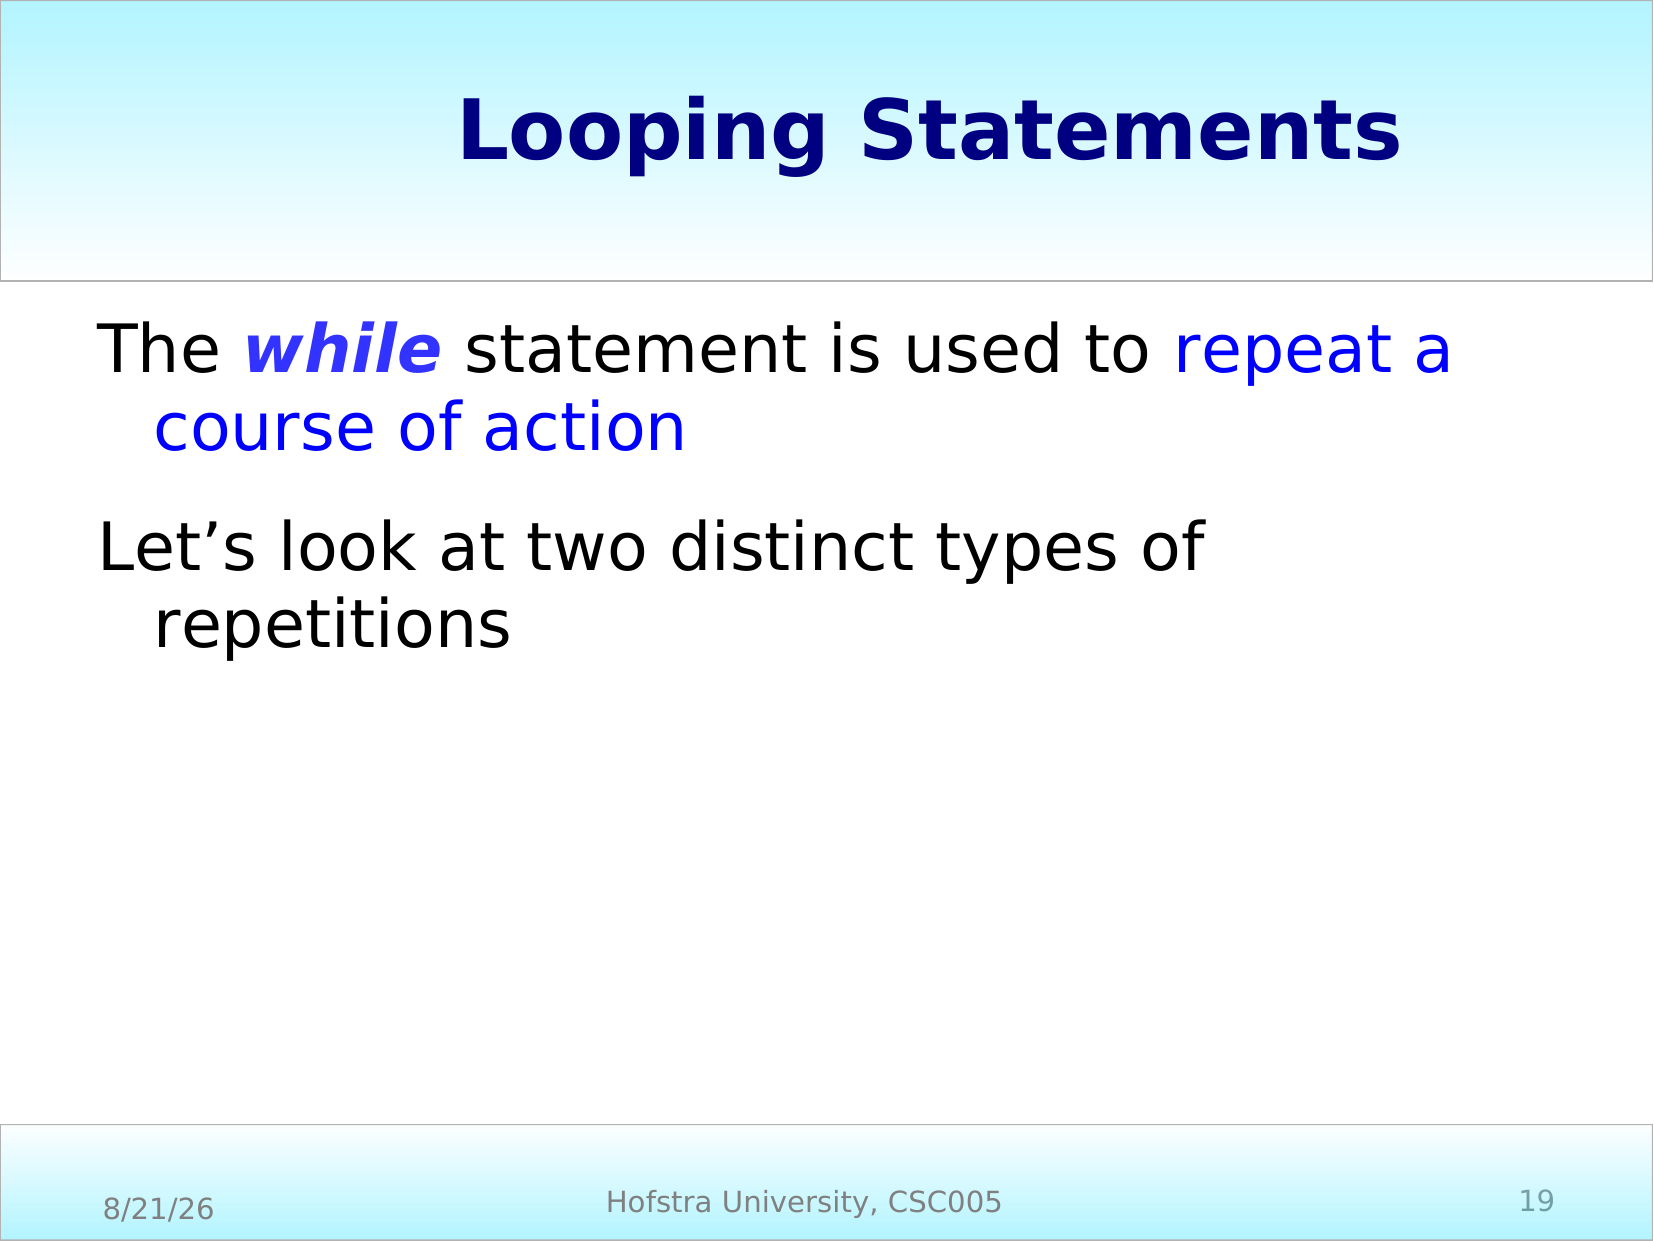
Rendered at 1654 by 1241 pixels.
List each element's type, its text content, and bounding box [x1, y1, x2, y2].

list The while statement is used to repeat a course of action Let’s look at two distinct types of repetitions [82, 303, 1571, 1131]
title Looping Statements [247, 27, 1612, 235]
